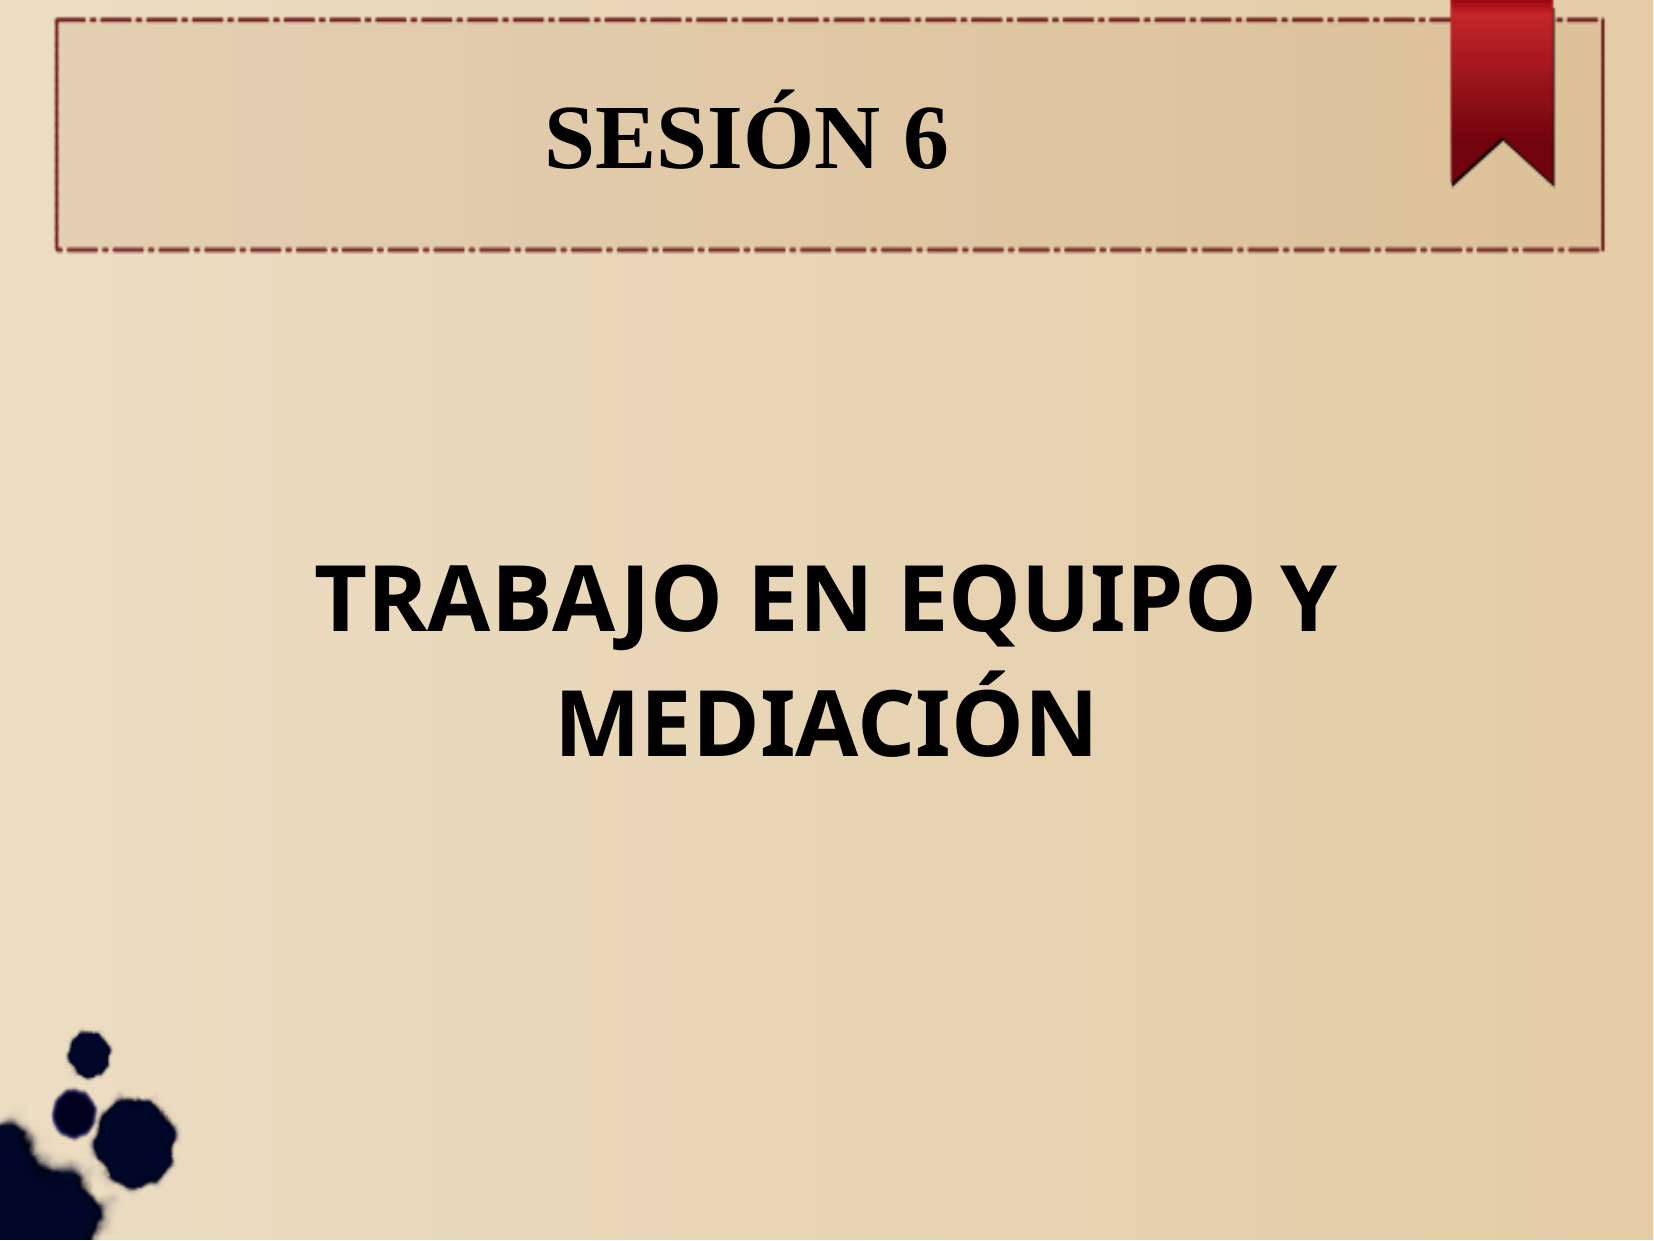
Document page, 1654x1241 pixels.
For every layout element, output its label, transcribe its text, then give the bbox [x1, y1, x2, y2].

picture [0, 0, 1654, 1240]
title SESIÓN 6 [82, 47, 1412, 229]
subtitle TRABAJO EN EQUIPO Y MEDIACIÓN [82, 299, 1571, 1019]
